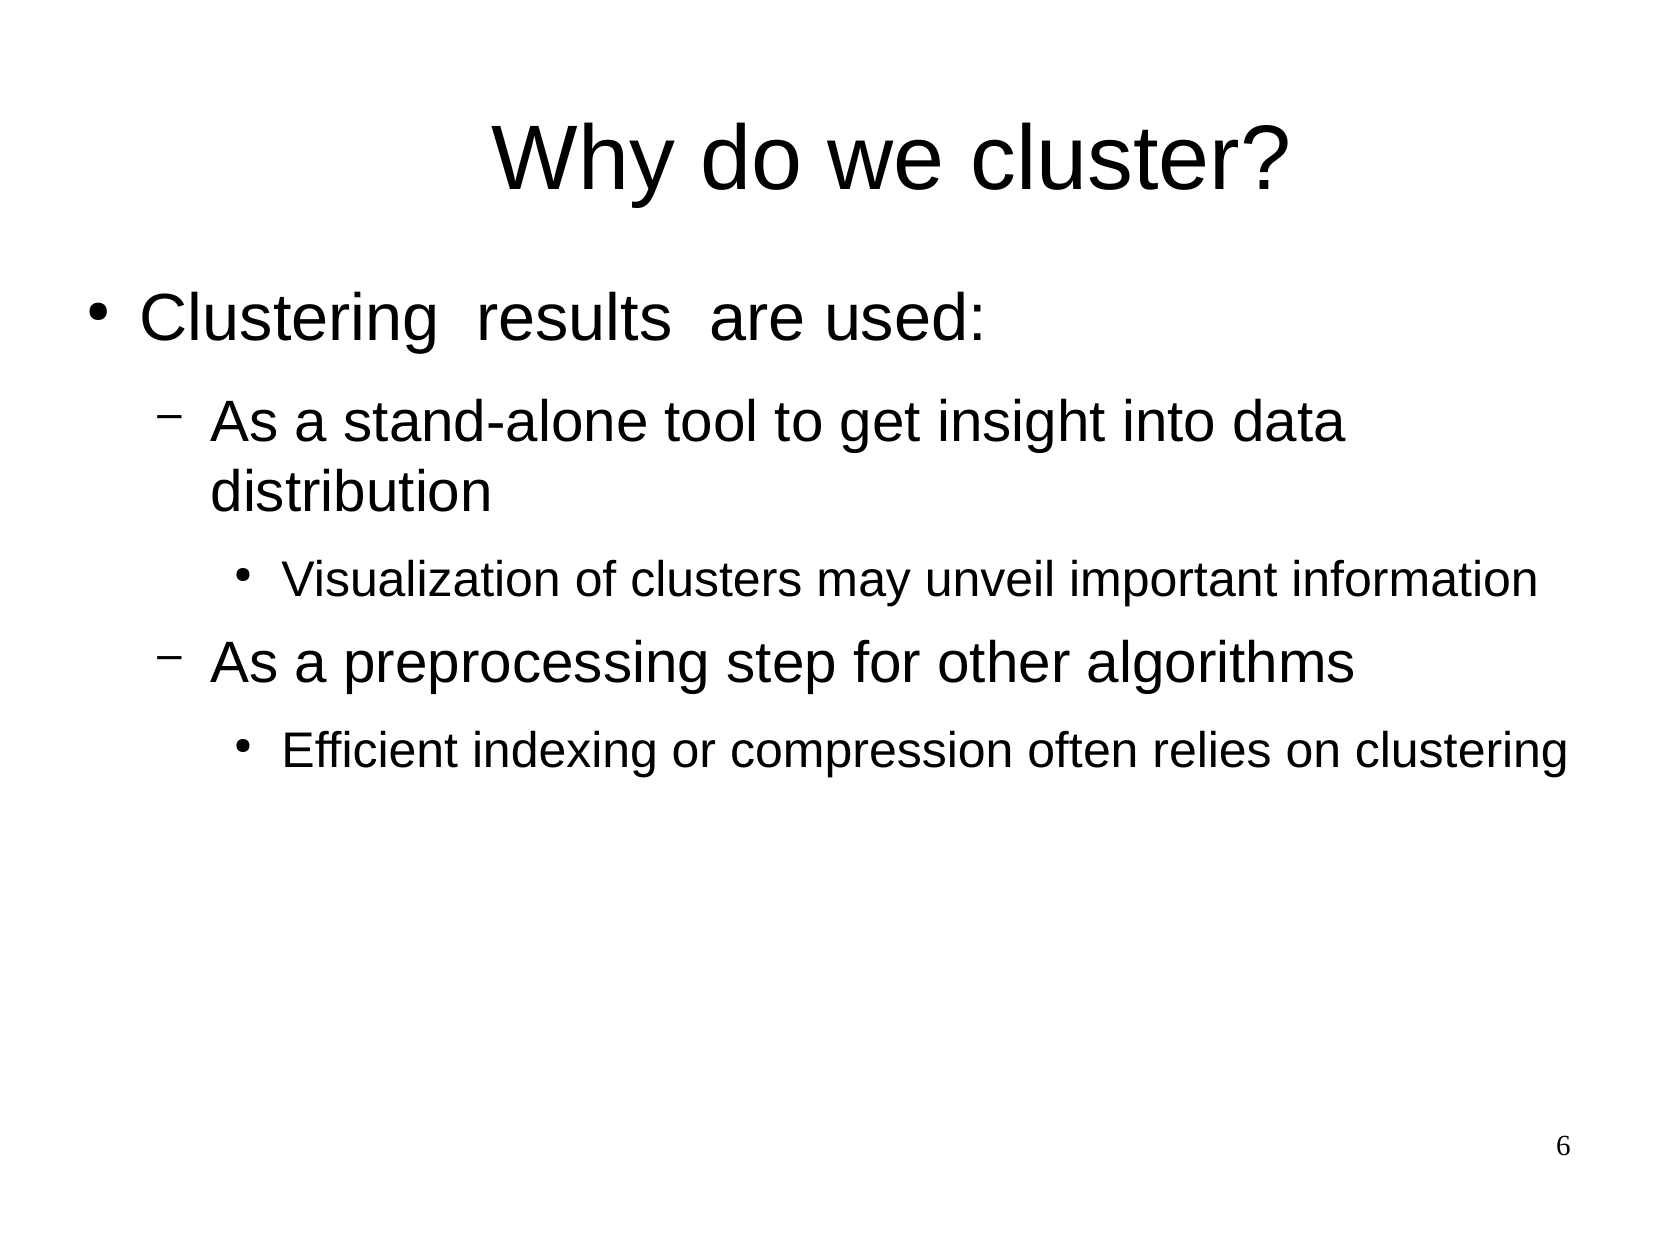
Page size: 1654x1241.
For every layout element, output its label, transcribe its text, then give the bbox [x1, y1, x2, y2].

list Clustering results are used: As a stand-alone tool to get insight into data distribution Visualization of clusters may unveil important information As a preprocessing step for other algorithms Efficient indexing or compression often relies on clustering [68, 273, 1599, 1066]
title Why do we cluster? [232, 45, 1552, 262]
